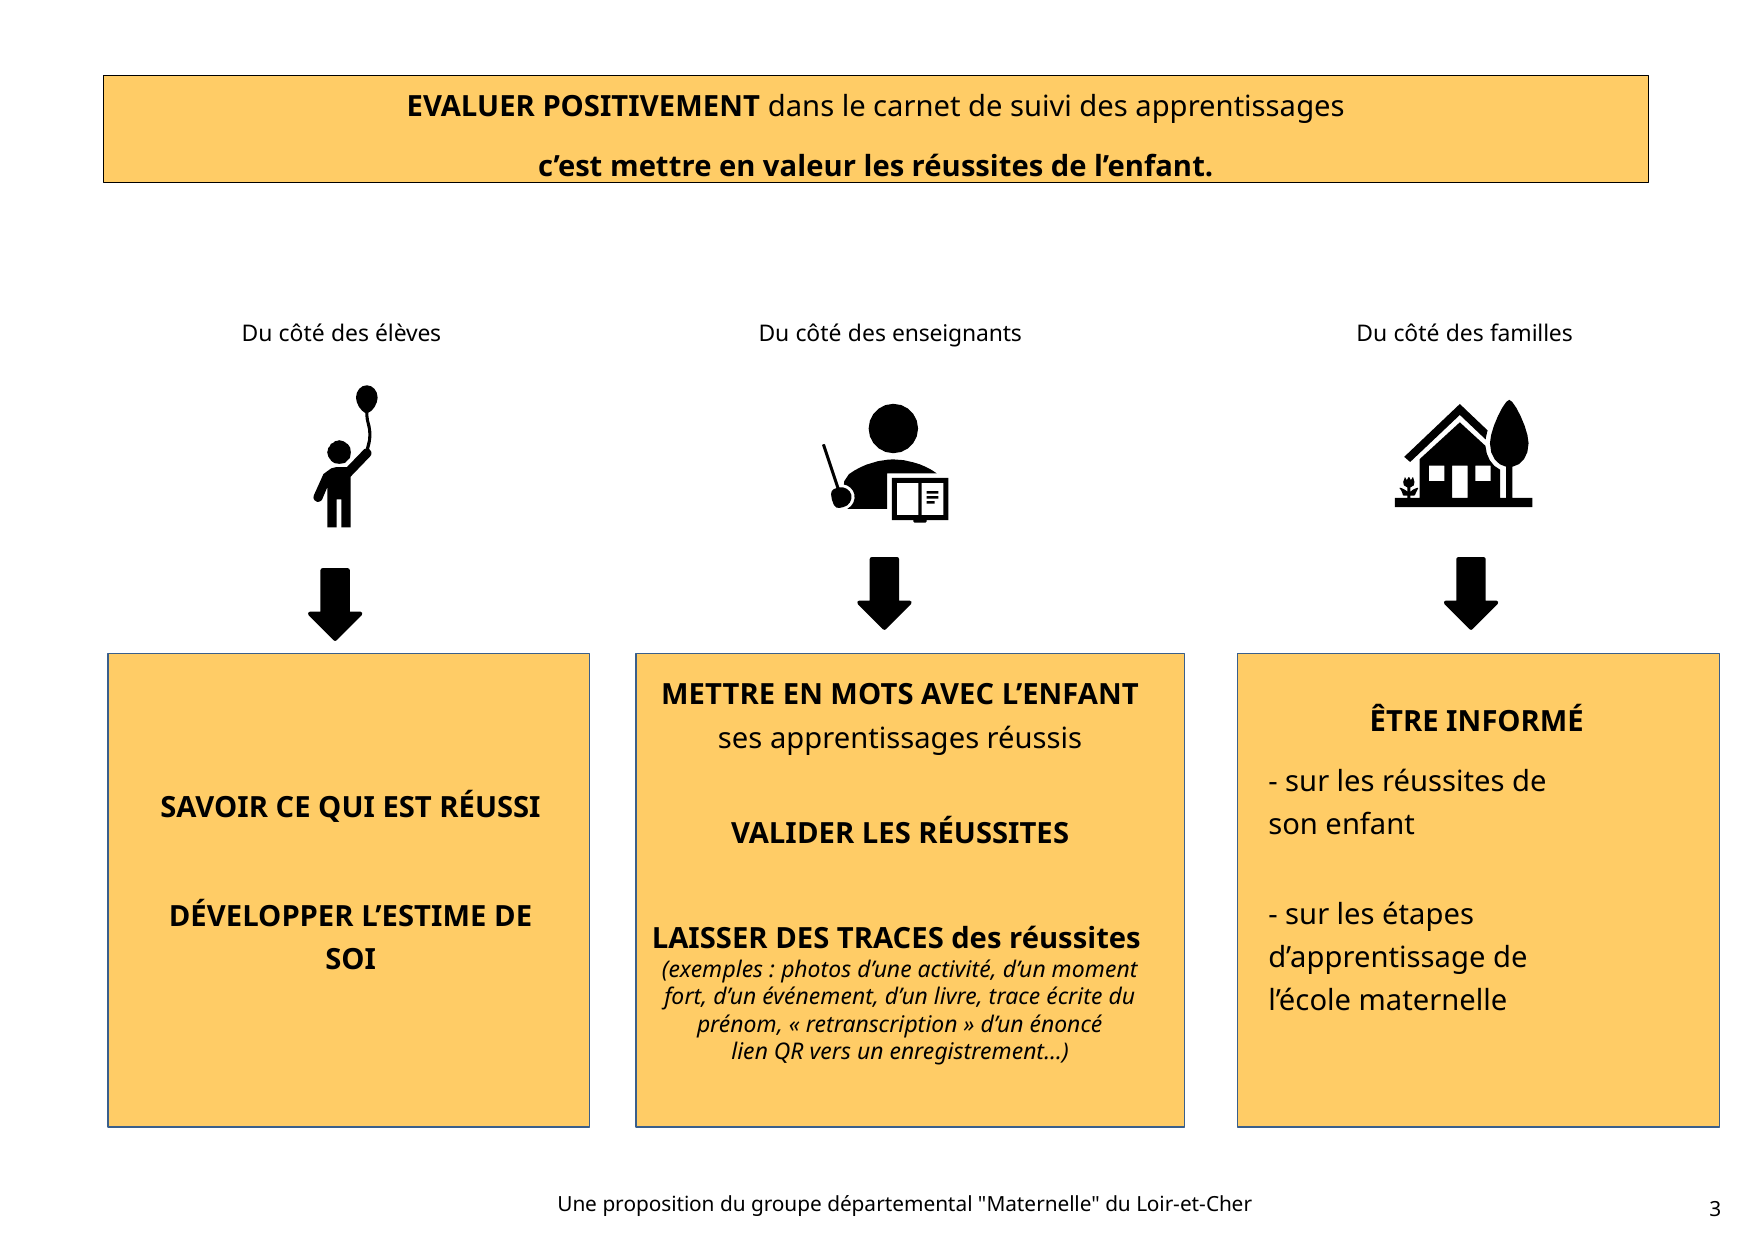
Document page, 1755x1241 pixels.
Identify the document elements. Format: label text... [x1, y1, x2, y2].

text_box [859, 559, 910, 628]
text_box [313, 385, 378, 528]
text_box Du côté des familles [1340, 307, 1597, 347]
text_box METTRE EN MOTS AVEC L’ENFANT ses apprentissages réussis VALIDER LES RÉUSSITES LAISSER DES TRACES des réussites (exemples : photos d’une activité, d’un moment fort, d’un événement, d’un livre, trace écrite du prénom, « retranscription » d’un énoncé lien QR vers un enregistrement…) [614, 666, 1185, 1108]
text_box [868, 403, 919, 454]
text_box [636, 1108, 1185, 1128]
text_box [1237, 653, 1720, 1128]
text_box [1445, 559, 1497, 628]
text_box Du côté des élèves [226, 307, 466, 347]
text_box [310, 570, 361, 639]
text_box [1404, 403, 1488, 462]
text_box EVALUER POSITIVEMENT dans le carnet de suivi des apprentissages c’est mettre en valeur les réussites de l’enfant. [103, 75, 1649, 183]
text_box ÊTRE INFORMÉ - sur les réussites de son enfant - sur les étapes d’apprentissage de l’école maternelle [1252, 666, 1705, 1104]
text_box Du côté des enseignants [743, 307, 1045, 347]
text_box [107, 653, 590, 1128]
text_box [636, 653, 1185, 666]
text_box [1394, 399, 1533, 508]
text_box [891, 477, 949, 523]
text_box Une proposition du groupe départemental "Maternelle" du Loir-et-Cher [542, 1182, 1307, 1223]
text_box [843, 459, 937, 509]
text_box [822, 443, 852, 508]
picture [327, 440, 351, 464]
text_box SAVOIR CE QUI EST RÉUSSI DÉVELOPPER L’ESTIME DE SOI [124, 750, 577, 1019]
text_box 3 [1694, 1188, 1729, 1228]
